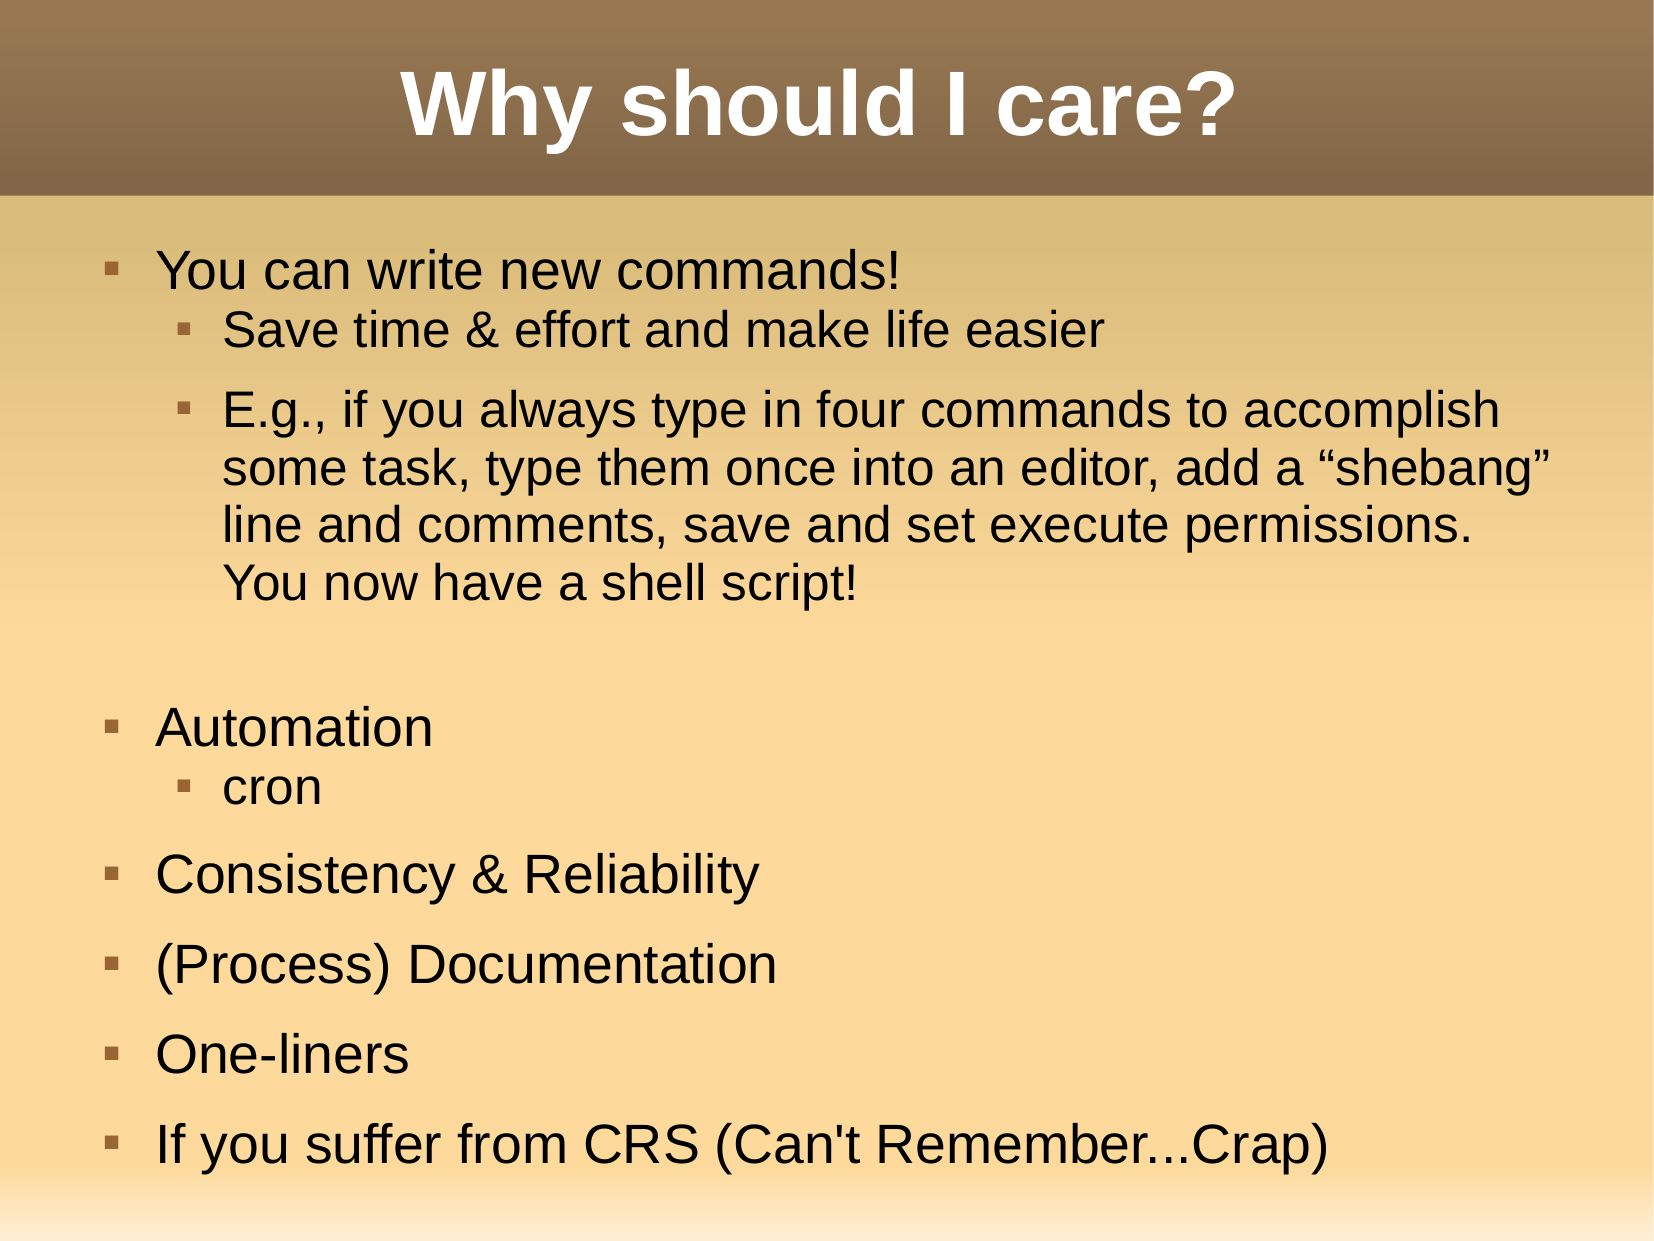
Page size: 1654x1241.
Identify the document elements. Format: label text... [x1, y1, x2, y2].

list You can write new commands! Save time & effort and make life easier E.g., if you always type in four commands to accomplish some task, type them once into an editor, add a “shebang” line and comments, save and set execute permissions. You now have a shell script! Automation cron Consistency & Reliability (Process) Documentation One-liners If you suffer from CRS (Can't Remember...Crap) [87, 239, 1577, 1178]
title Why should I care? [76, 0, 1565, 208]
picture [0, 0, 1654, 1241]
